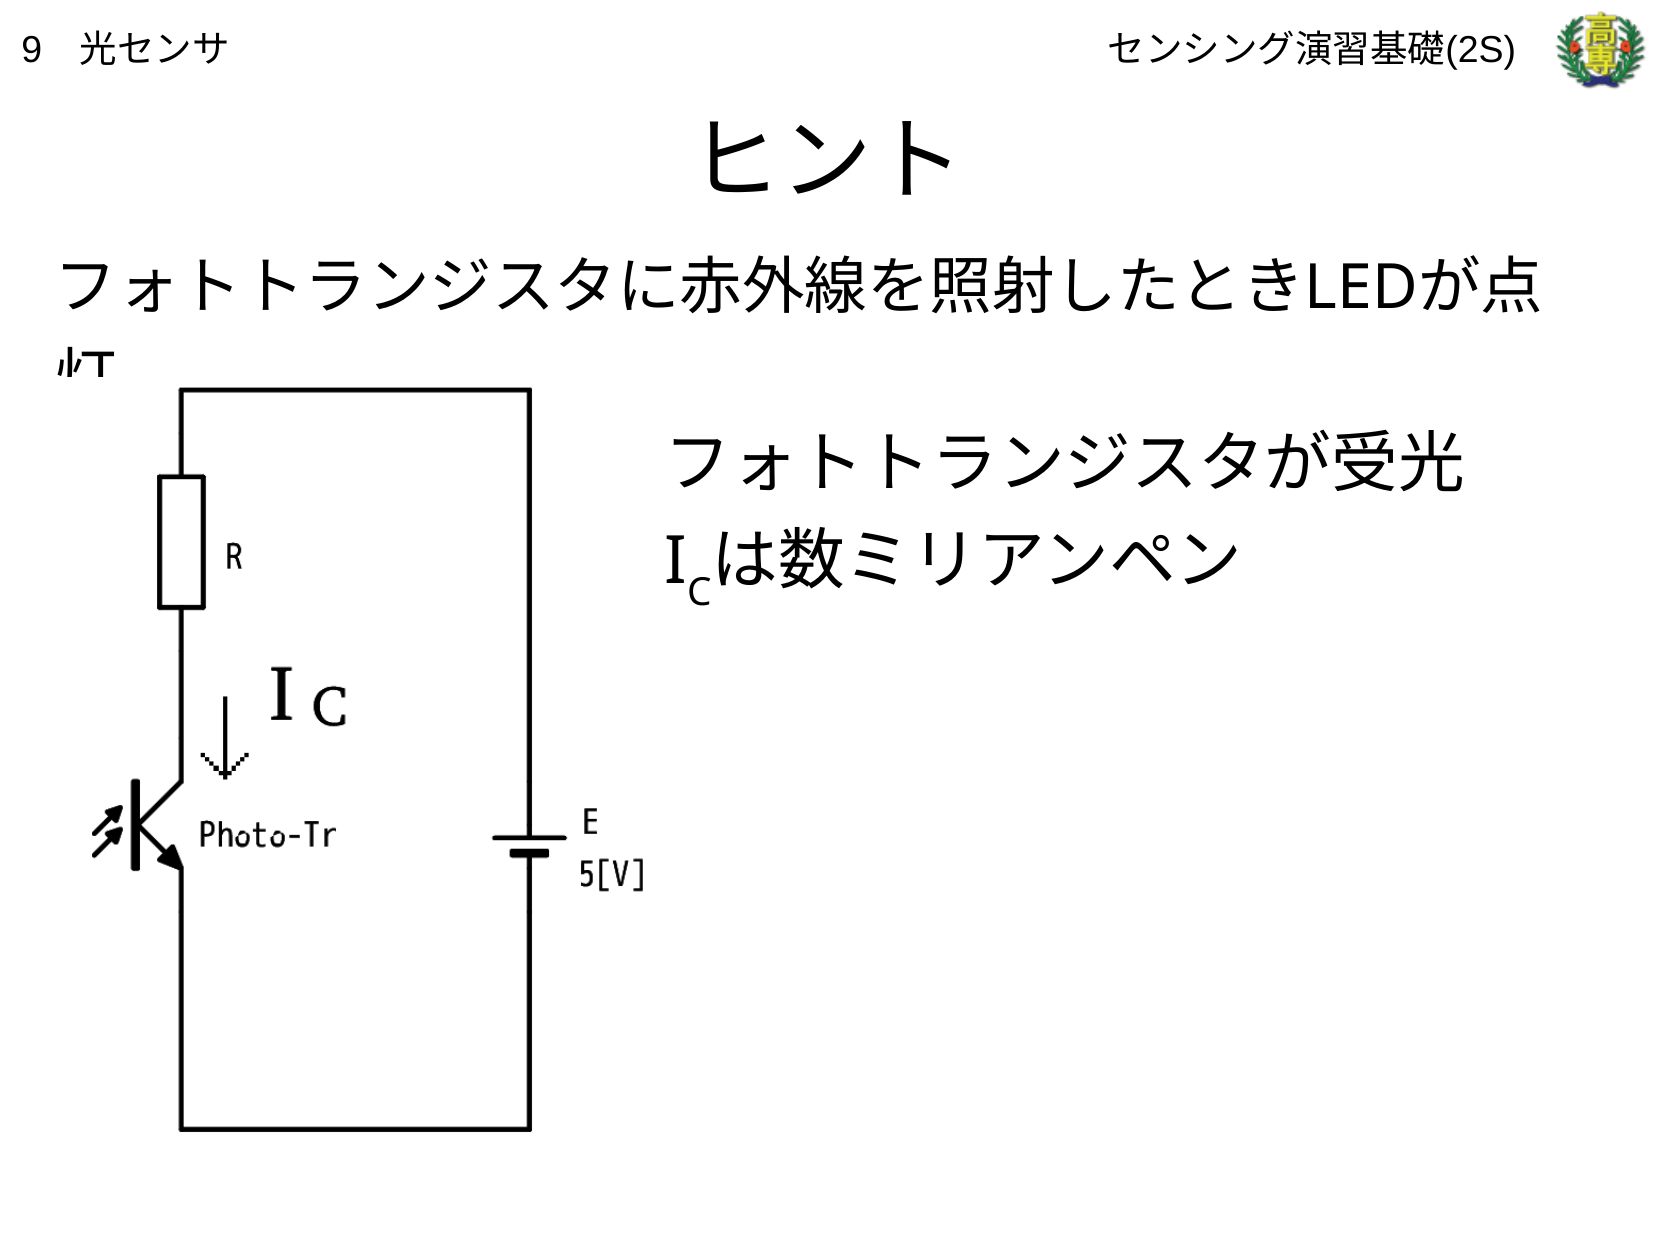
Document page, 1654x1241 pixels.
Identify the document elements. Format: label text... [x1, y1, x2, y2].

text_box 9 光センサ [6, 11, 923, 75]
text_box フォトトランジスタが受光 ICは数ミリアンペン [662, 401, 1501, 684]
picture [42, 377, 662, 1148]
picture [1553, 2, 1650, 99]
title ヒント [82, 49, 1571, 257]
text_box フォトトランジスタに赤外線を照射したときLEDが点灯 [54, 236, 1548, 309]
text_box センシング演習基礎(2S) [1077, 11, 1531, 75]
